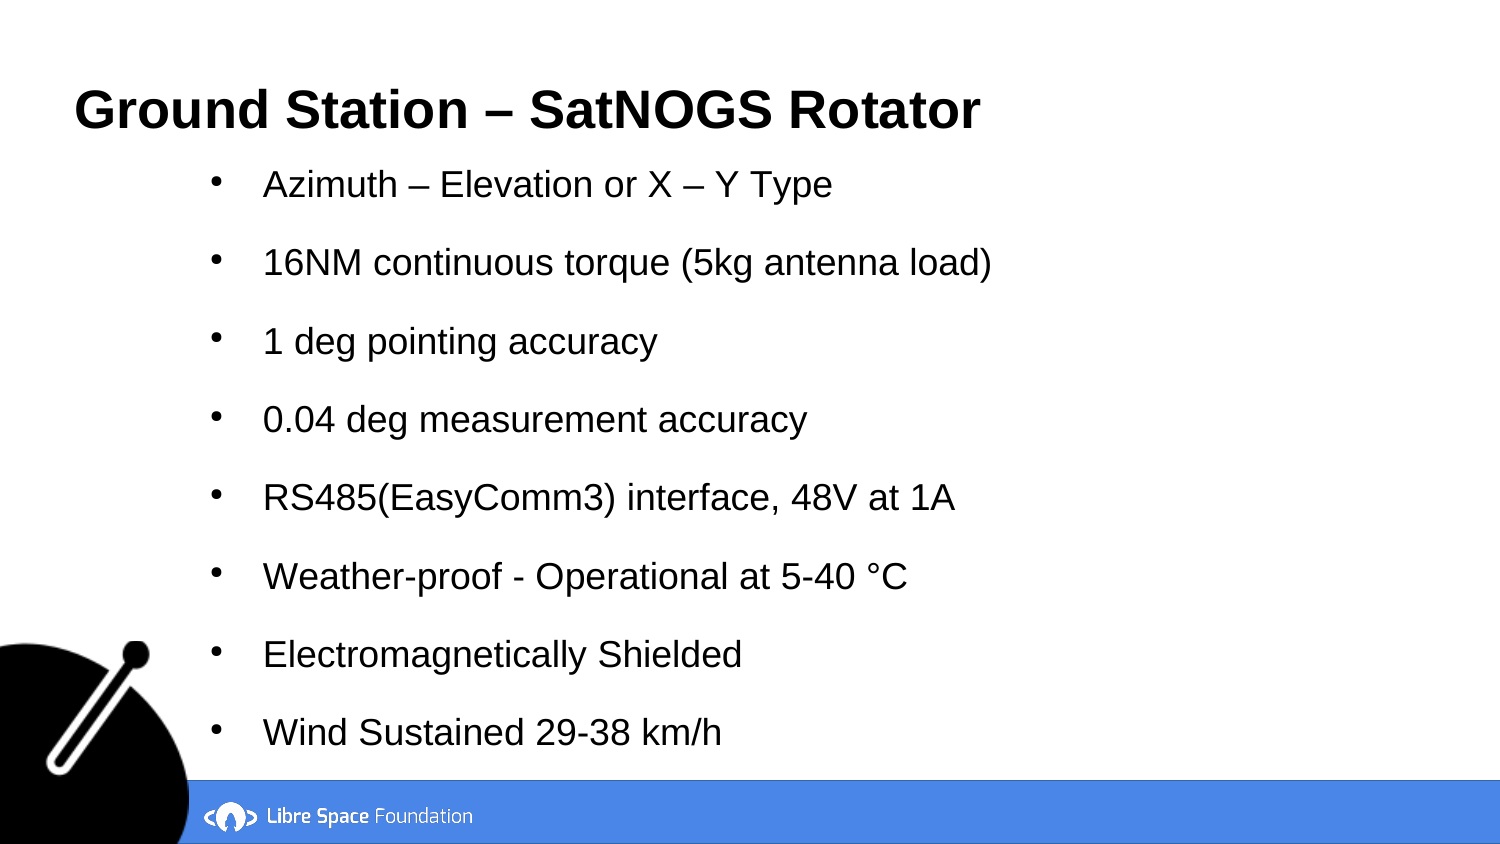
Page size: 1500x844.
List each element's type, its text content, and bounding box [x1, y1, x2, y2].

picture [204, 802, 472, 832]
title Ground Station – SatNOGS Rotator [59, 59, 1186, 153]
picture [0, 641, 189, 844]
text_box Azimuth – Elevation or X – Y Type 16NM continuous torque (5kg antenna load) 1 deg pointing accuracy 0.04 deg measurement accuracy RS485(EasyComm3) interface, 48V at 1A Weather-proof - Operational at 5-40 °C Electromagnetically Shielded Wind Sustained 29-38 km/h [176, 145, 1351, 781]
